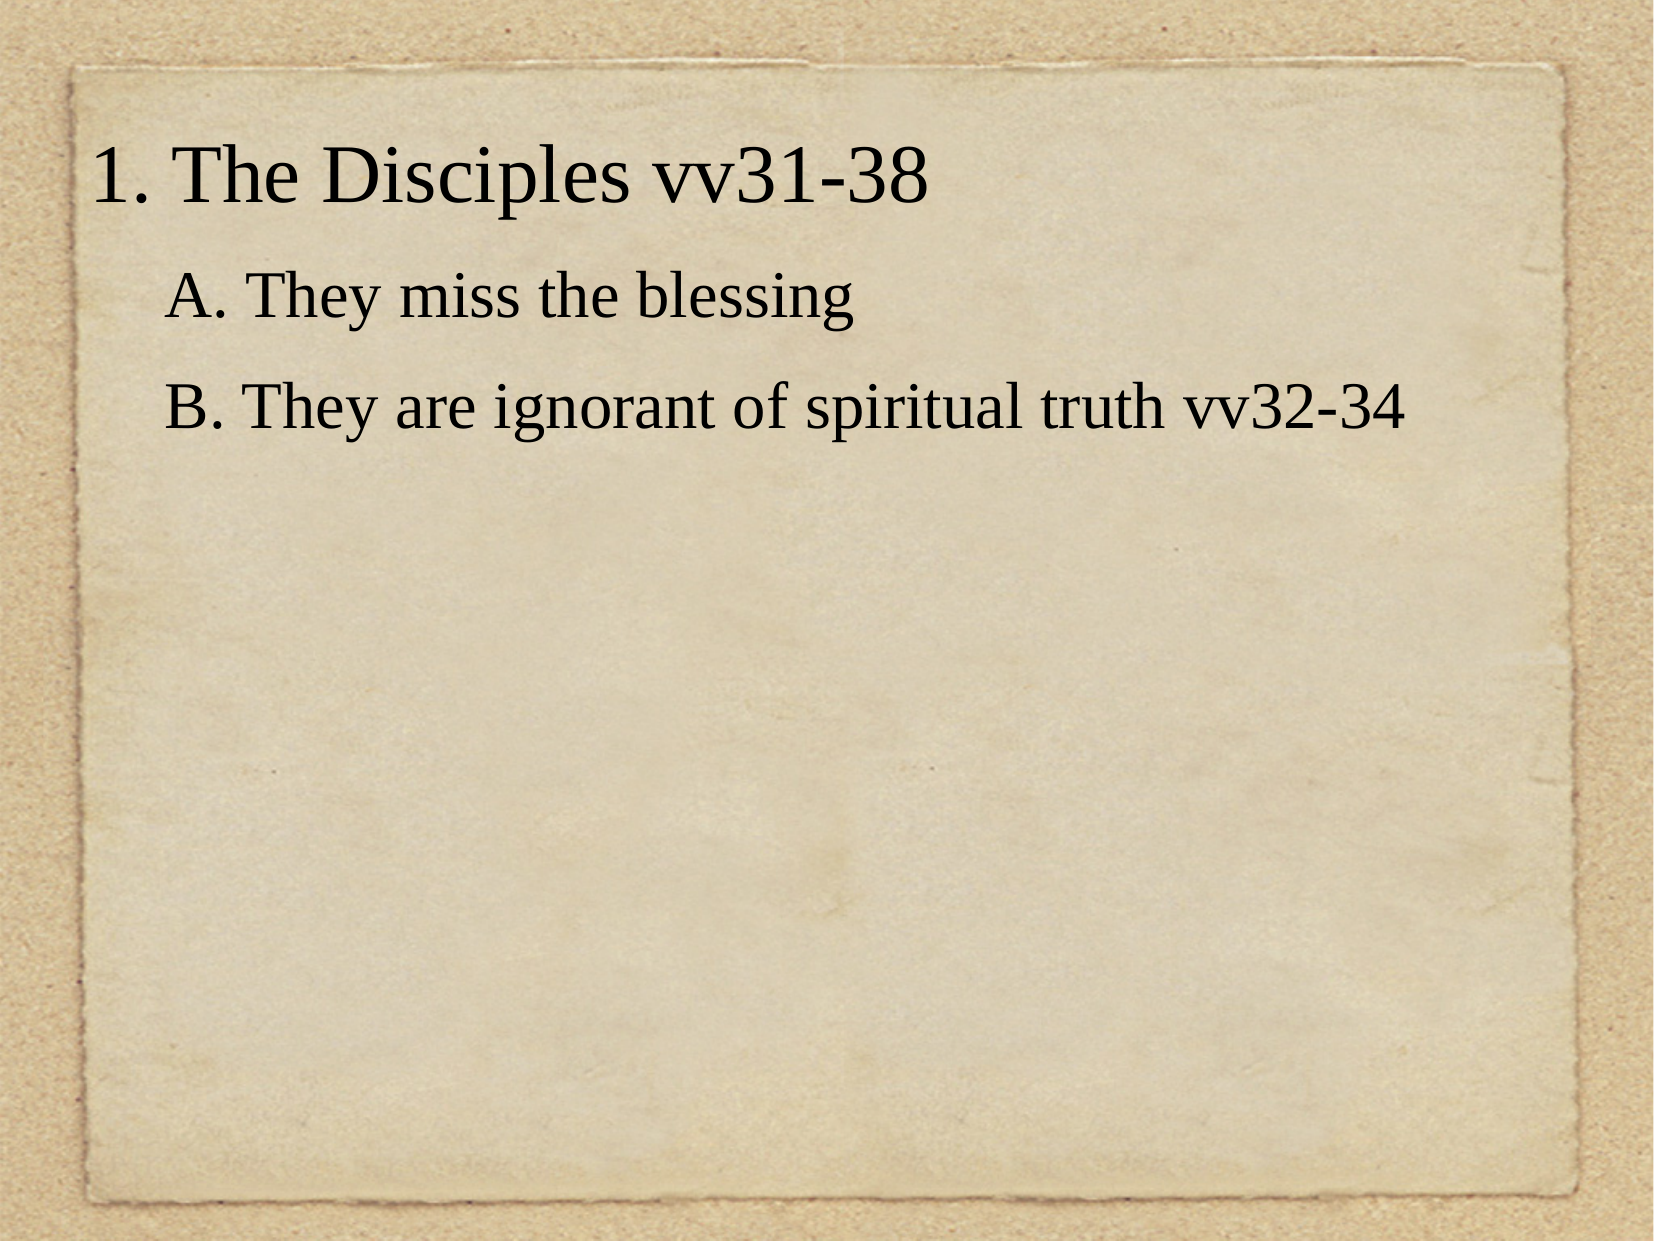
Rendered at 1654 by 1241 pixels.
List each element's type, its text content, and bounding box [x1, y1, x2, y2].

text_box 1. The Disciples vv31-38 A. They miss the blessing B. They are ignorant of spiritual truth vv32-34 [75, 75, 1576, 1201]
picture [0, 0, 1654, 1241]
